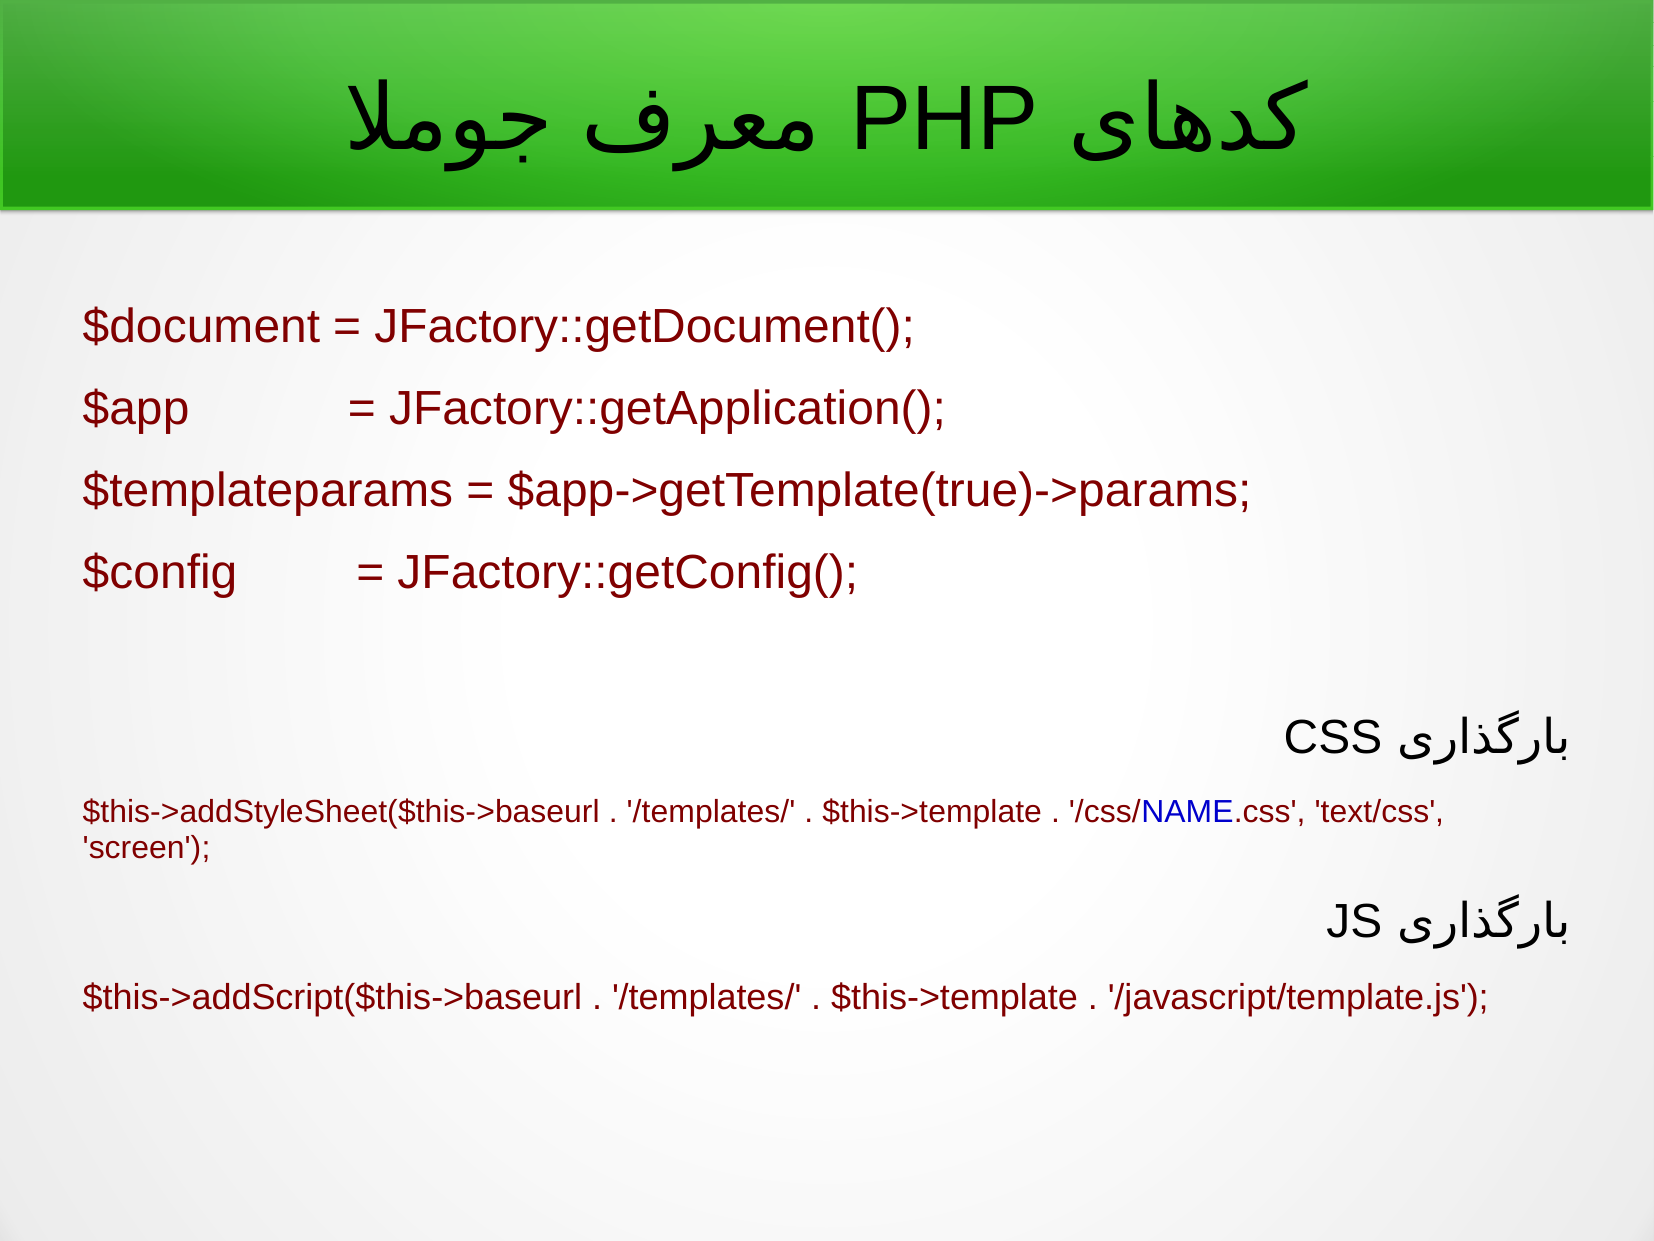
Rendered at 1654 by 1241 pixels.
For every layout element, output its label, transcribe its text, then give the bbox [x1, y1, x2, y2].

list $document = JFactory::getDocument(); $app = JFactory::getApplication(); $templateparams = $app->getTemplate(true)->params; $config = JFactory::getConfig(); بارگذاری CSS $this->addStyleSheet($this->baseurl . '/templates/' . $this->template . '/css/NAME.css', 'text/css', 'screen'); بارگذاری JS $this->addScript($this->baseurl . '/templates/' . $this->template . '/javascript/template.js'); [82, 299, 1571, 1019]
title کدهای PHP معرف جوملا [82, 47, 1571, 189]
